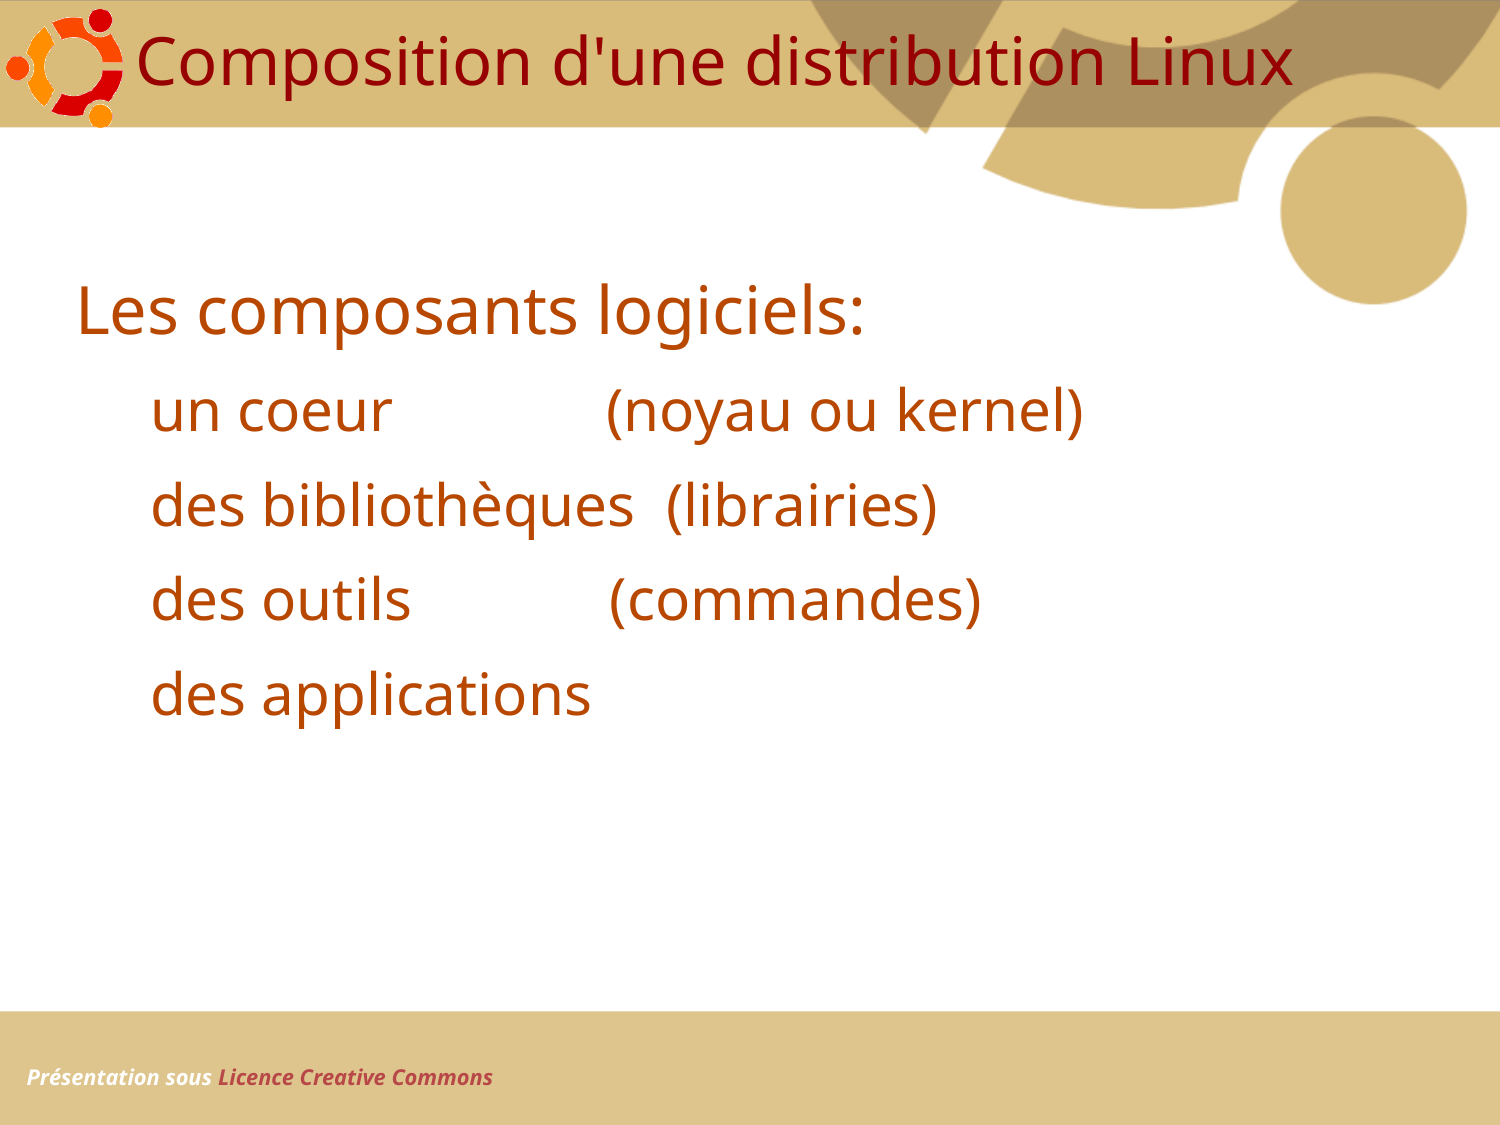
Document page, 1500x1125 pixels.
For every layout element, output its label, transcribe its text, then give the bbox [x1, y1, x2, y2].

title Composition d'une distribution Linux [135, 0, 1417, 119]
picture [0, 0, 1500, 557]
list Les composants logiciels: un coeur (noyau ou kernel) des bibliothèques (librairies) des outils (commandes) des applications [75, 262, 1425, 949]
